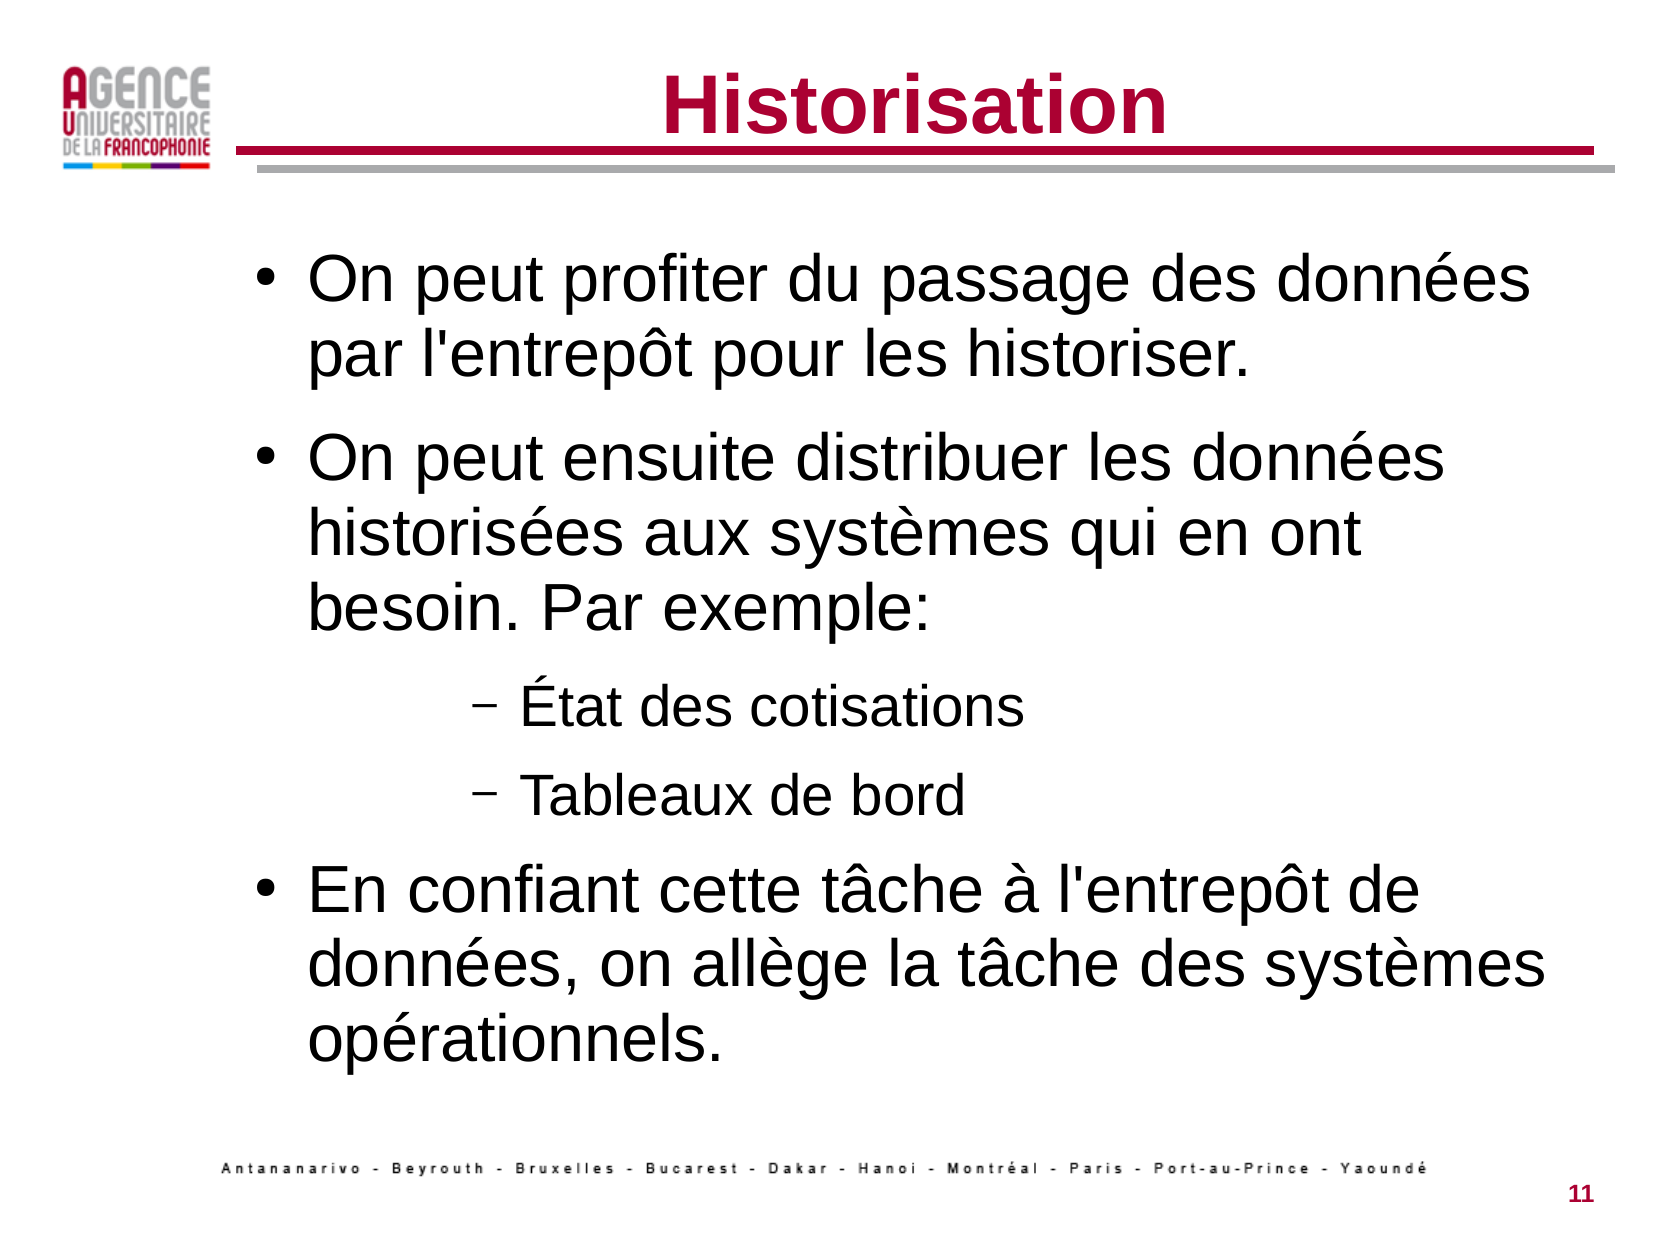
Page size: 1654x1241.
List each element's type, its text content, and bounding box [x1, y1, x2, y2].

list On peut profiter du passage des données par l'entrepôt pour les historiser. On peut ensuite distribuer les données historisées aux systèmes qui en ont besoin. Par exemple: État des cotisations Tableaux de bord En confiant cette tâche à l'entrepôt de données, on allège la tâche des systèmes opérationnels. [236, 241, 1595, 1135]
title Historisation [236, 58, 1595, 152]
picture [29, 29, 1625, 1241]
